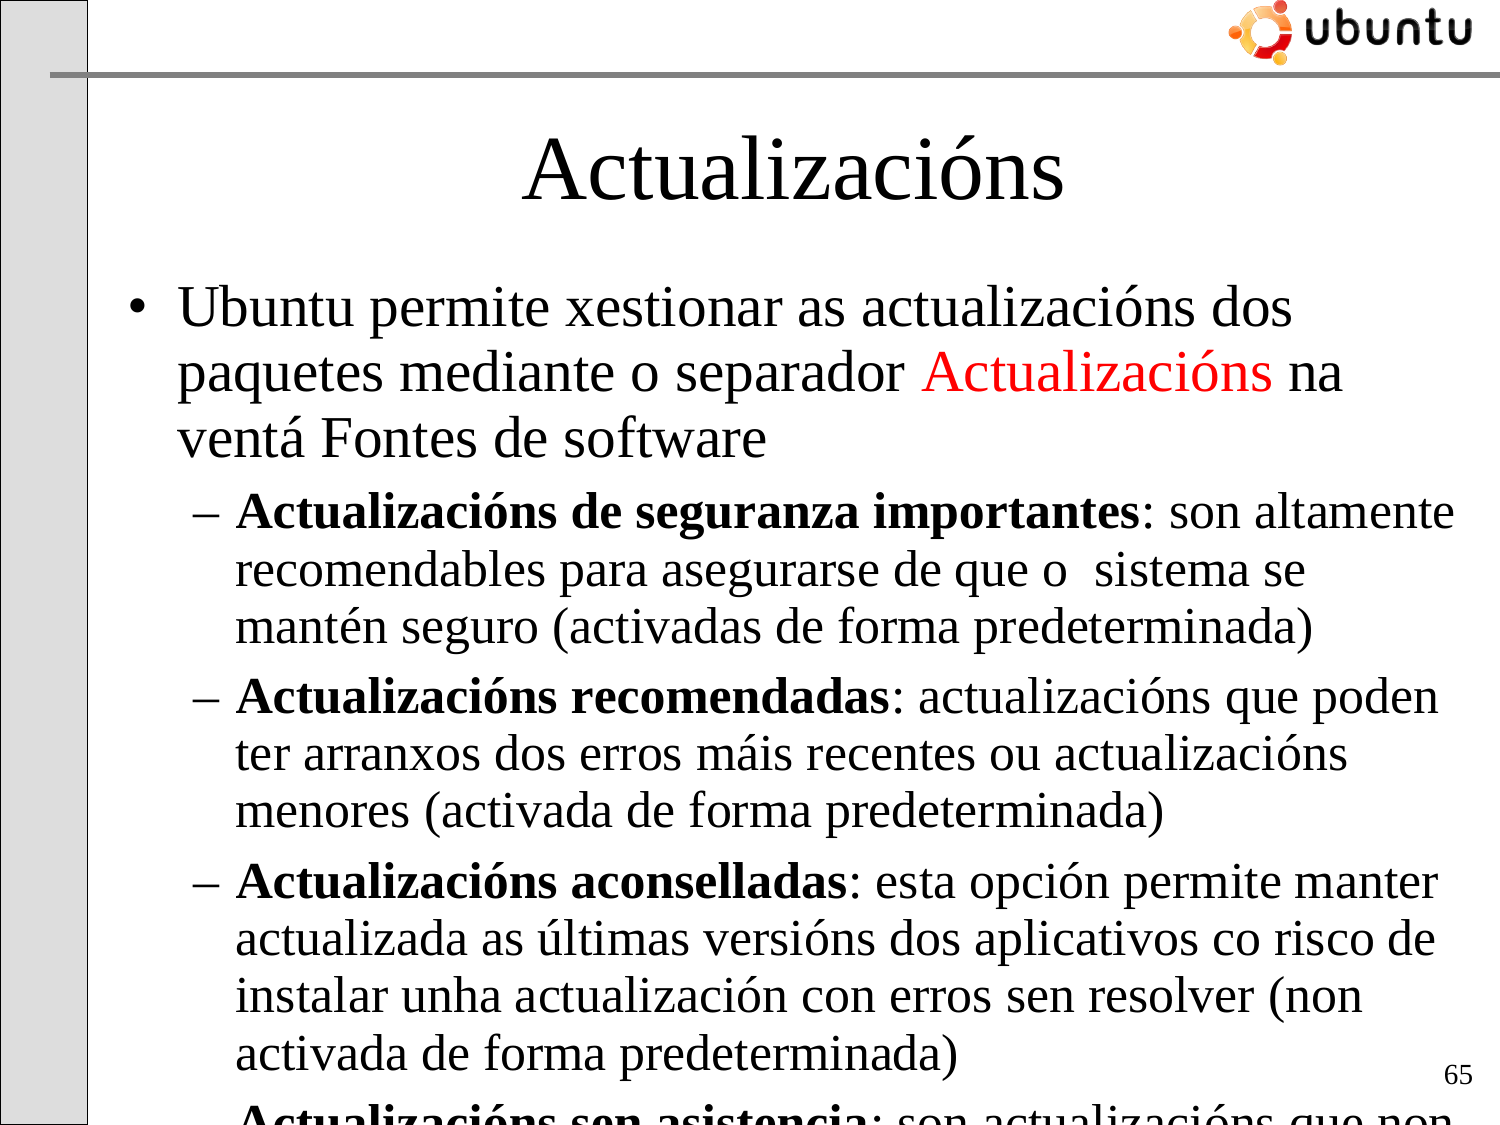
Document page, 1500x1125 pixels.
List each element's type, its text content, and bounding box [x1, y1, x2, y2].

title Actualizacións [112, 99, 1477, 237]
list Ubuntu permite xestionar as actualizacións dos paquetes mediante o separador Actualizacións na ventá Fontes de software Actualizacións de seguranza importantes: son altamente recomendables para asegurarse de que o sistema se mantén seguro (activadas de forma predeterminada) Actualizacións recomendadas: actualizacións que poden ter arranxos dos erros máis recentes ou actualizacións menores (activada de forma predeterminada) Actualizacións aconselladas: esta opción permite manter actualizada as últimas versións dos aplicativos co risco de instalar unha actualización con erros sen resolver (non activada de forma predeterminada) Actualizacións sen asistencia: son actualizacións que non foron comprobadas nin revisadas completamente por Canonical (non activada de forma predeterminada) [112, 265, 1477, 1125]
picture [1221, 0, 1483, 71]
